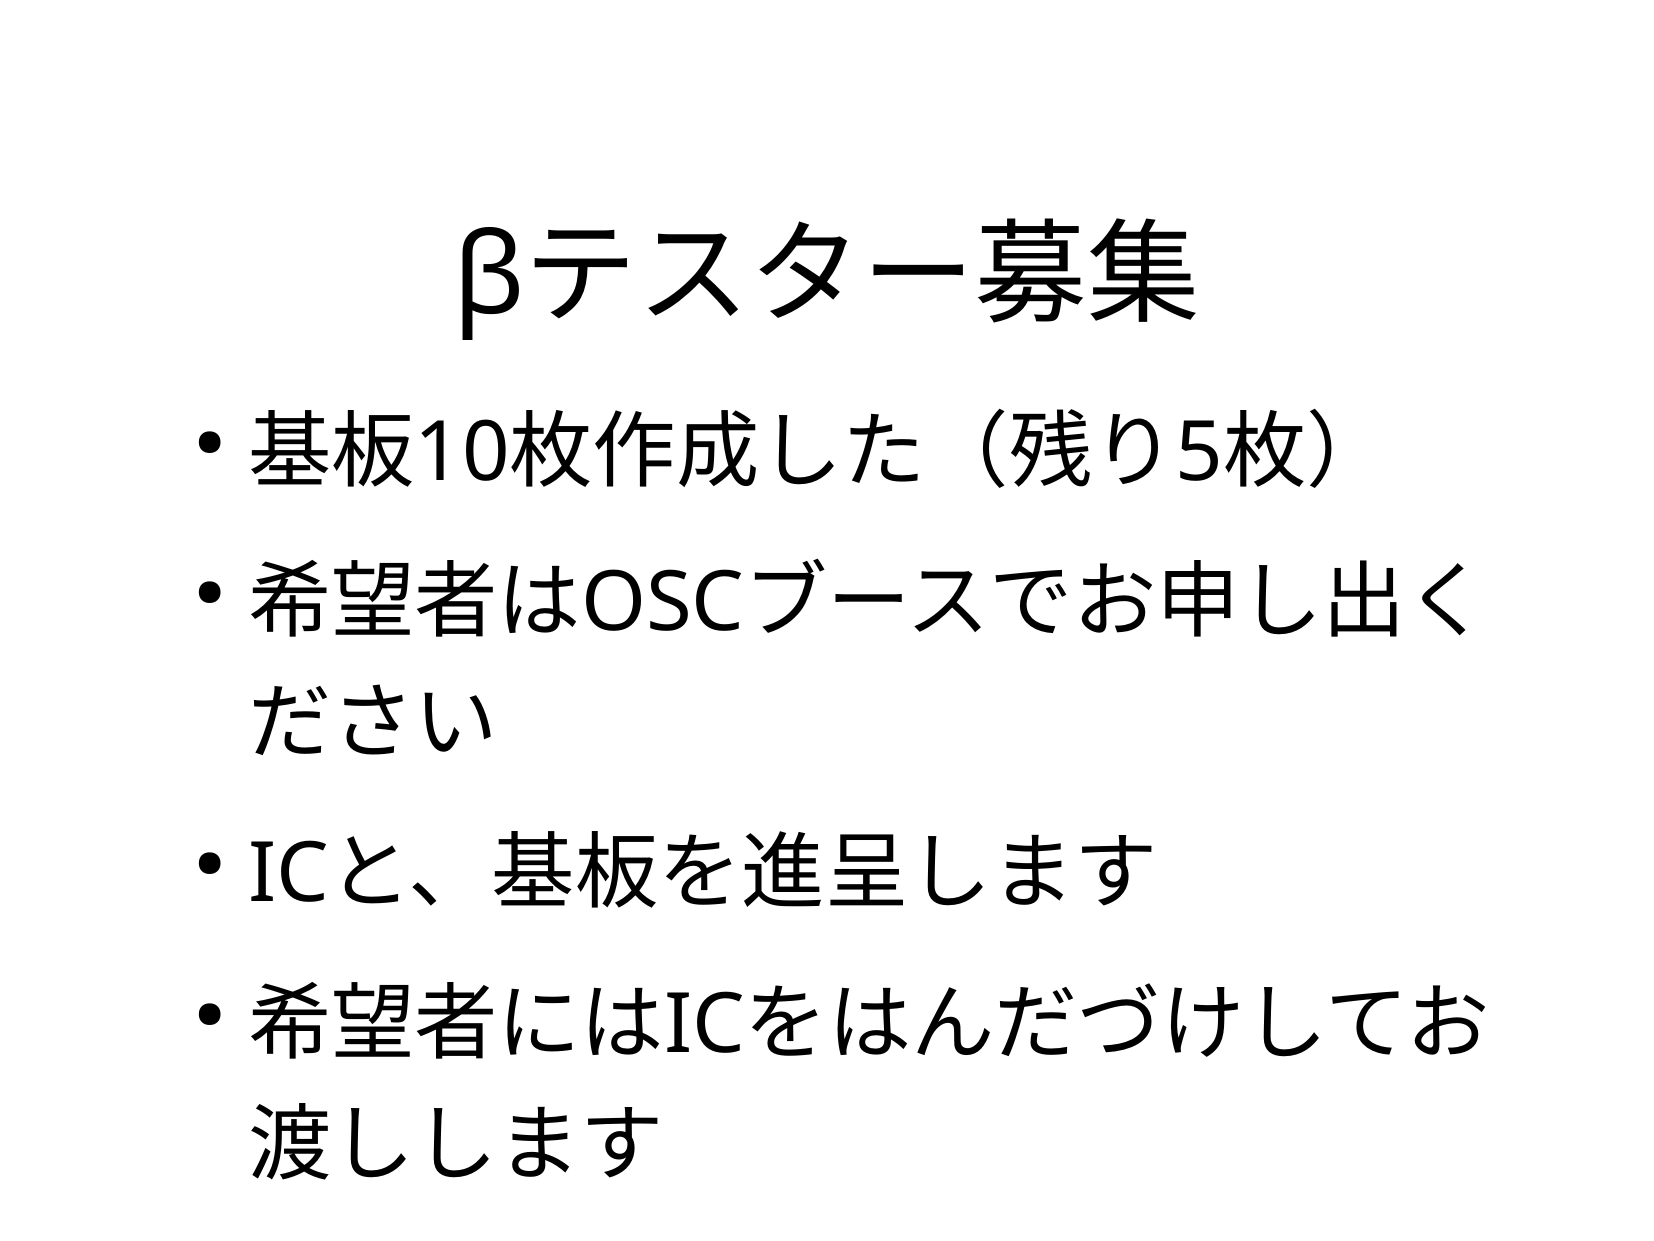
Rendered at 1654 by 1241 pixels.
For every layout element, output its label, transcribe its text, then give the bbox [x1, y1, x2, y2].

list 基板10枚作成した（残り5枚） 希望者はOSCブースでお申し出ください ICと、基板を進呈します 希望者にはICをはんだづけしてお渡しします [177, 383, 1571, 1203]
title βテスター募集 [82, 161, 1571, 369]
